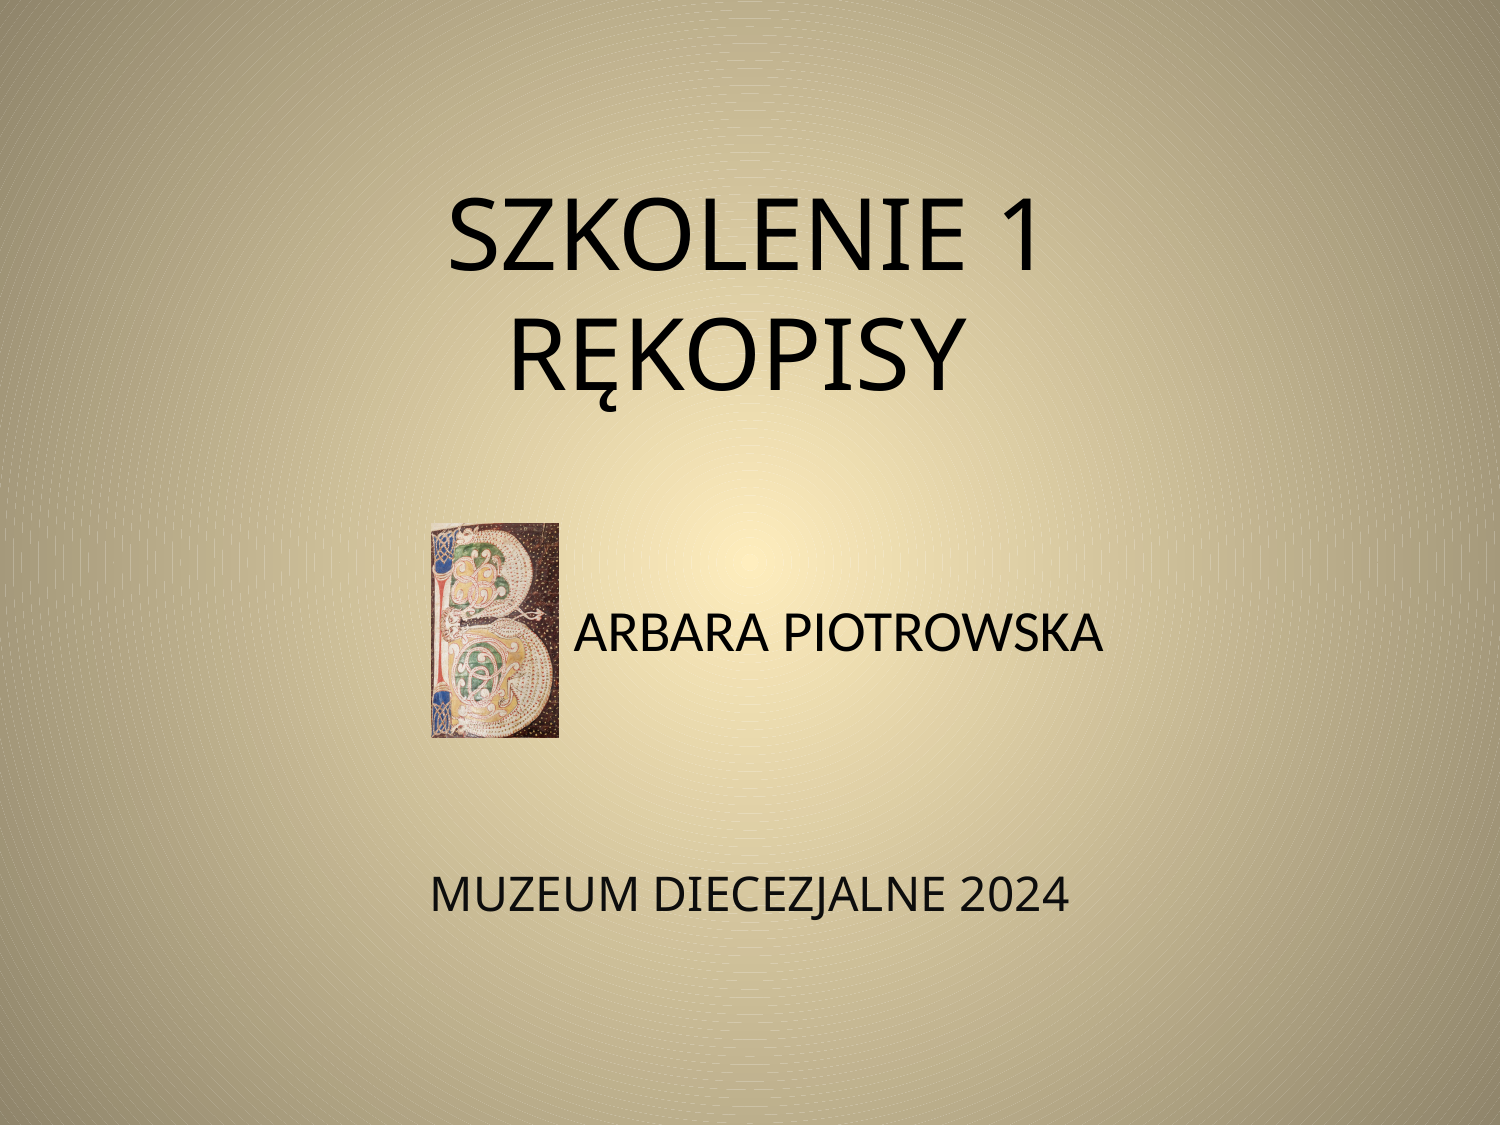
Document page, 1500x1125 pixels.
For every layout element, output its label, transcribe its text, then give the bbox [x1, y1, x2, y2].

subtitle MUZEUM DIECEZJALNE 2024 [225, 822, 1276, 925]
picture [431, 524, 559, 738]
text_box ARBARA PIOTROWSKA [558, 586, 1211, 763]
title SZKOLENIE 1 RĘKOPISY [112, 90, 1388, 492]
